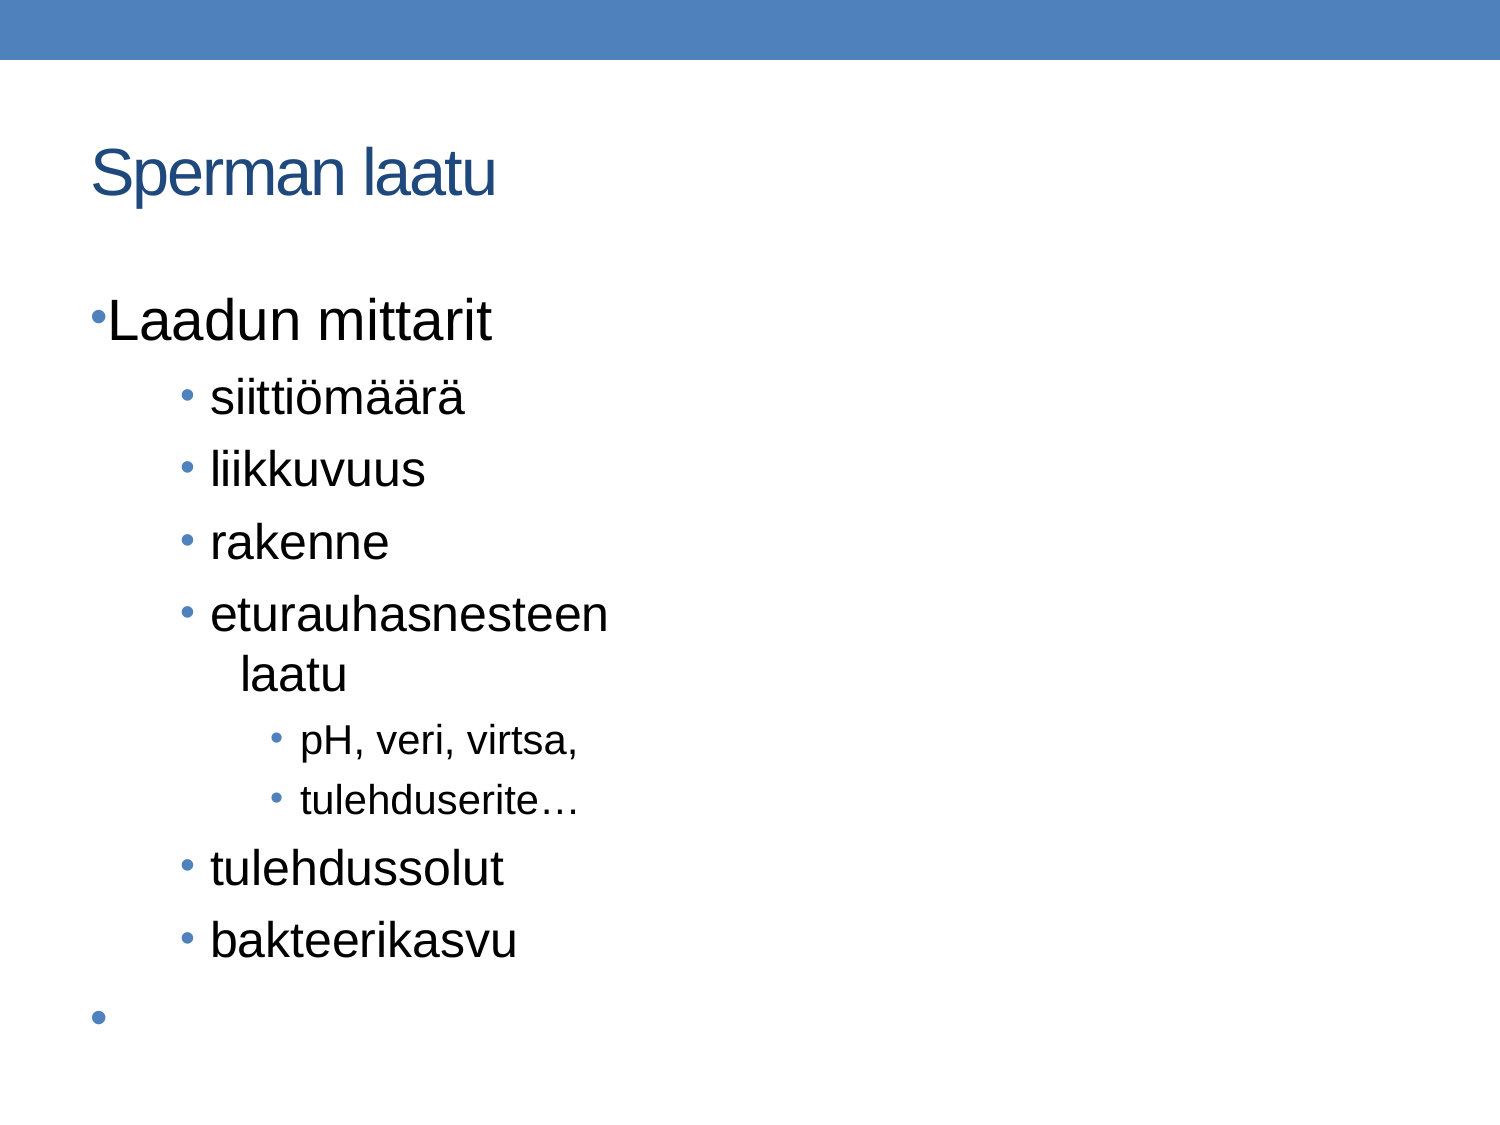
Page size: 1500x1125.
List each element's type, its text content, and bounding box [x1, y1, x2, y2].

list Laadun mittarit siittiömäärä liikkuvuus rakenne eturauhasnesteen laatu pH, veri, virtsa, tulehduserite… tulehdussolut bakteerikasvu [75, 274, 738, 1049]
title Sperman laatu [75, 87, 1426, 251]
